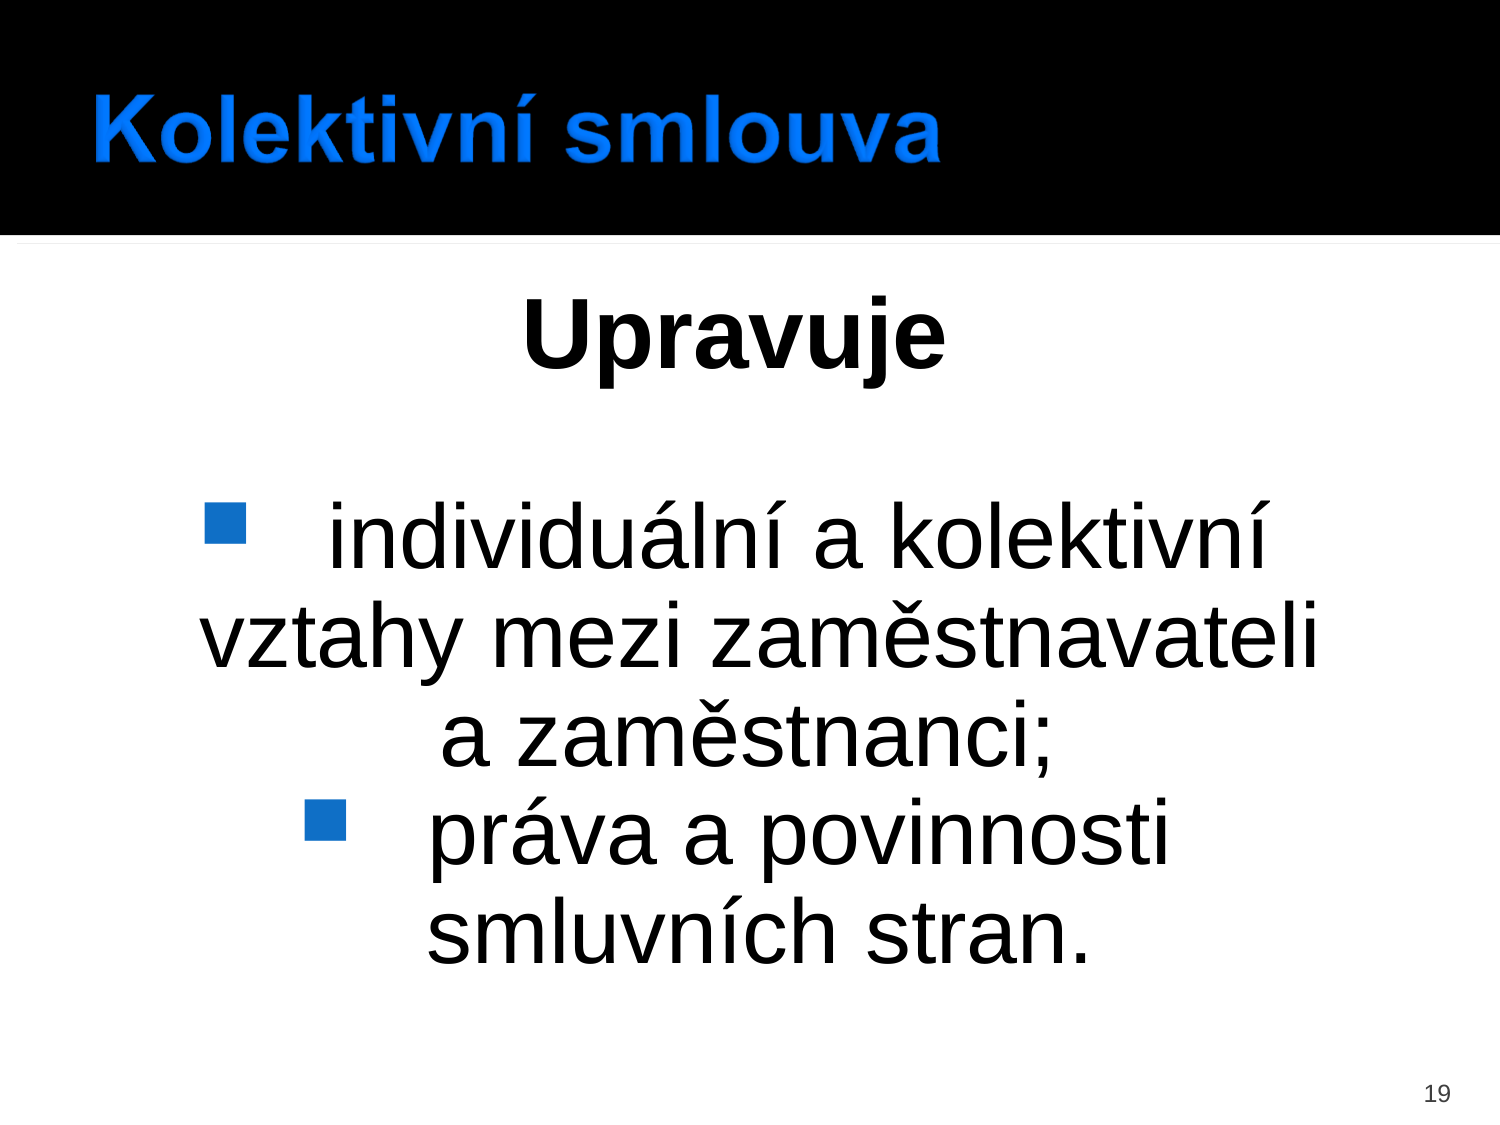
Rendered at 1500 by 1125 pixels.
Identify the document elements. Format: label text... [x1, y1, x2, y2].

text_box [31, 24, 1427, 233]
text_box <číslo> [1345, 1062, 1467, 1108]
list Upravuje individuální a kolektivní vztahy mezi zaměstnavateli a zaměstnanci; práva a povinnosti smluvních stran. [53, 267, 1404, 1091]
